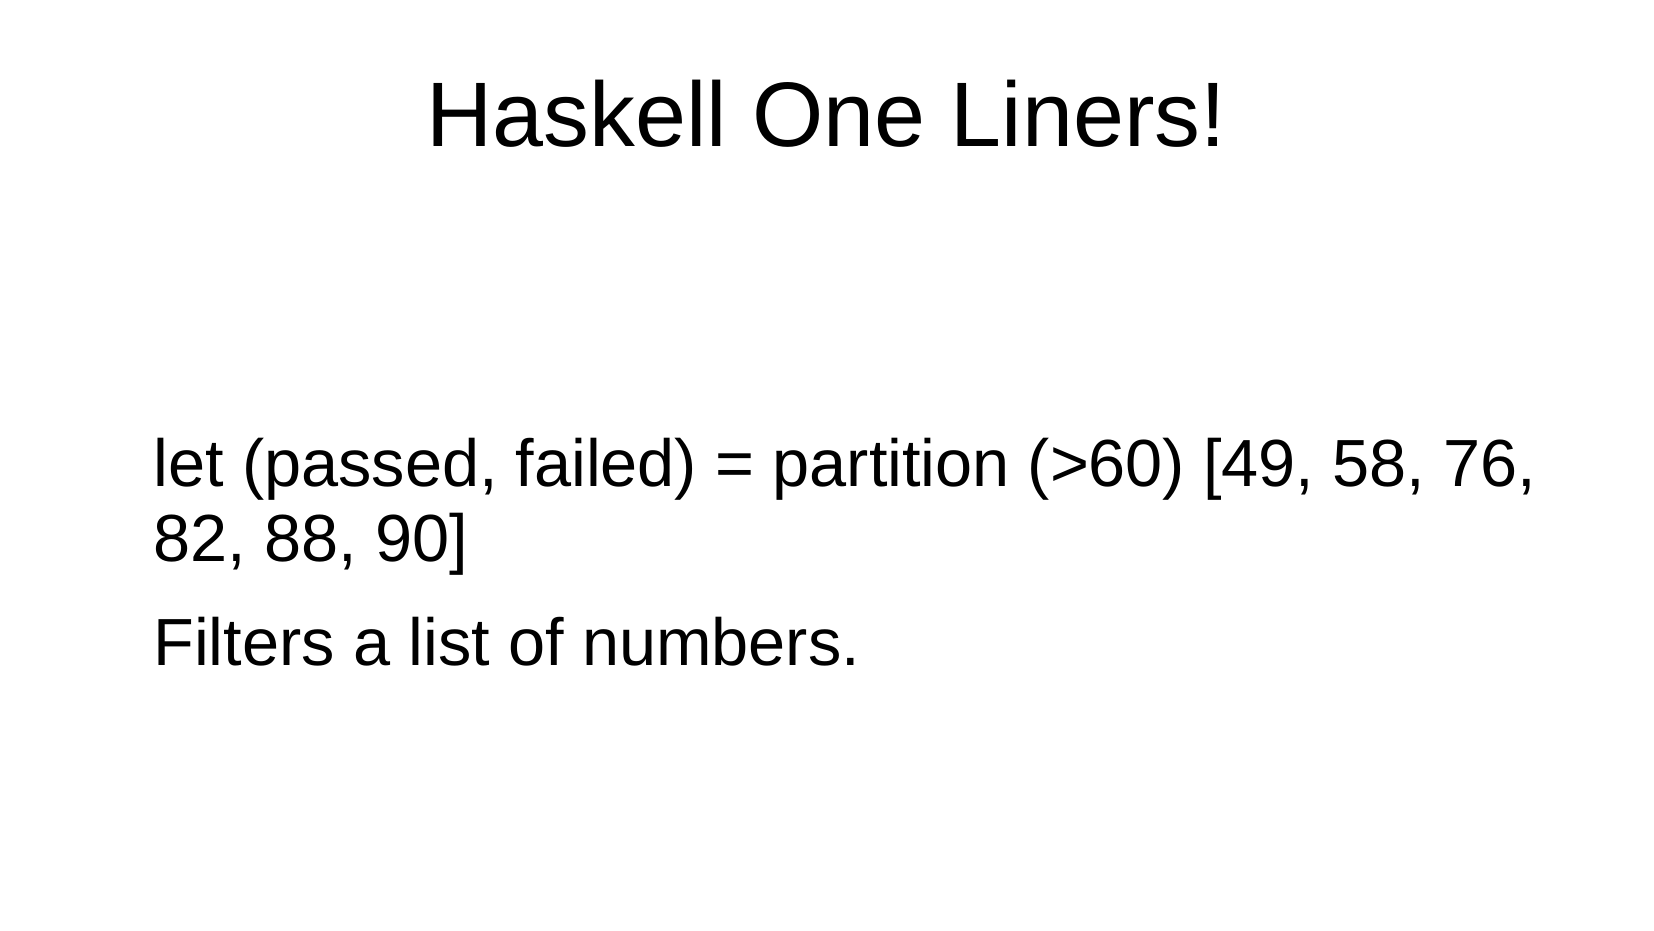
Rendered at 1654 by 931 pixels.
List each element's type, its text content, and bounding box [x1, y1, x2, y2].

list let (passed, failed) = partition (>60) [49, 58, 76, 82, 88, 90] Filters a list of numbers. [82, 217, 1571, 758]
title Haskell One Liners! [82, 37, 1571, 193]
